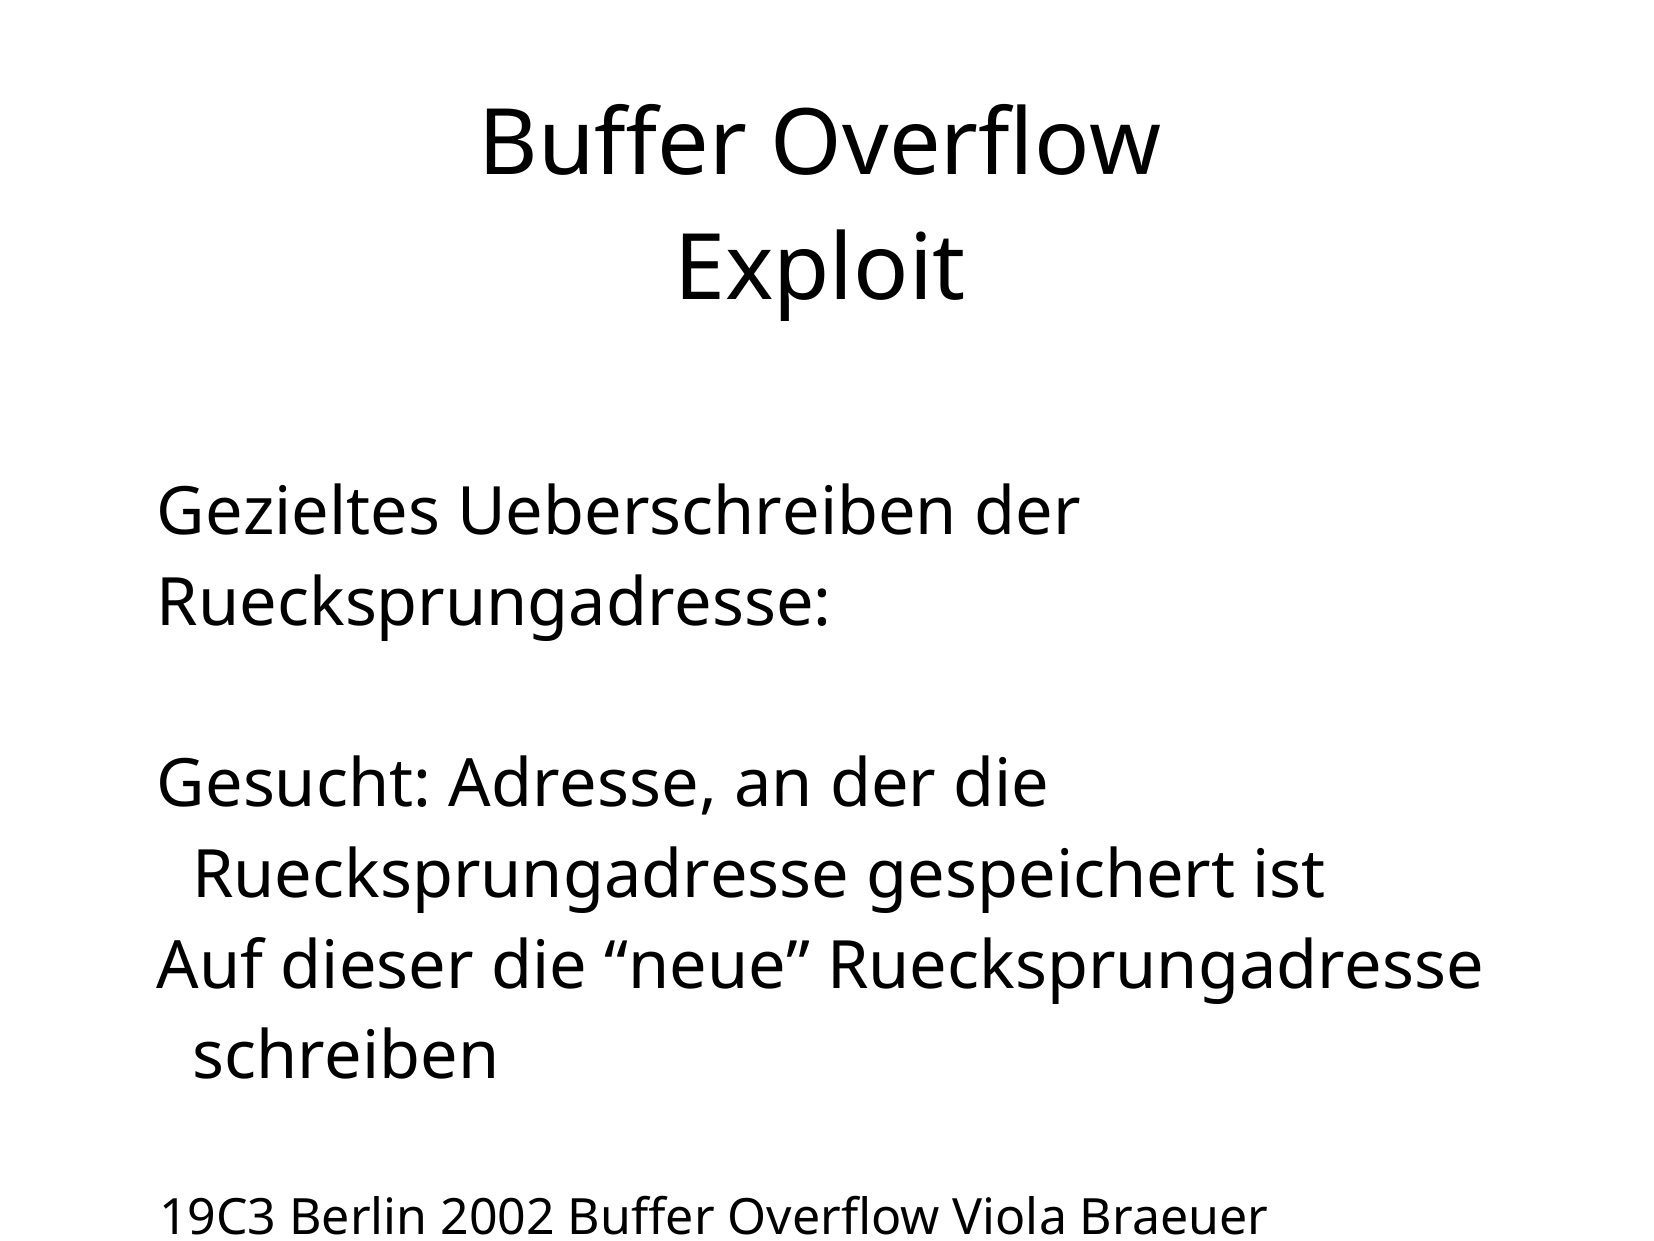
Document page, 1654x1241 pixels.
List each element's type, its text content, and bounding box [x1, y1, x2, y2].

text_box 19C3 Berlin 2002 Buffer Overflow Viola Braeuer [159, 1112, 1269, 1241]
text_box Buffer Overflow Exploit [114, 0, 1527, 327]
text_box Gezieltes Ueberschreiben der Ruecksprungadresse: Gesucht: Adresse, an der die Ruecksprungadresse gespeichert ist Auf dieser die “neue” Ruecksprungadresse schreiben [121, 281, 1534, 1190]
